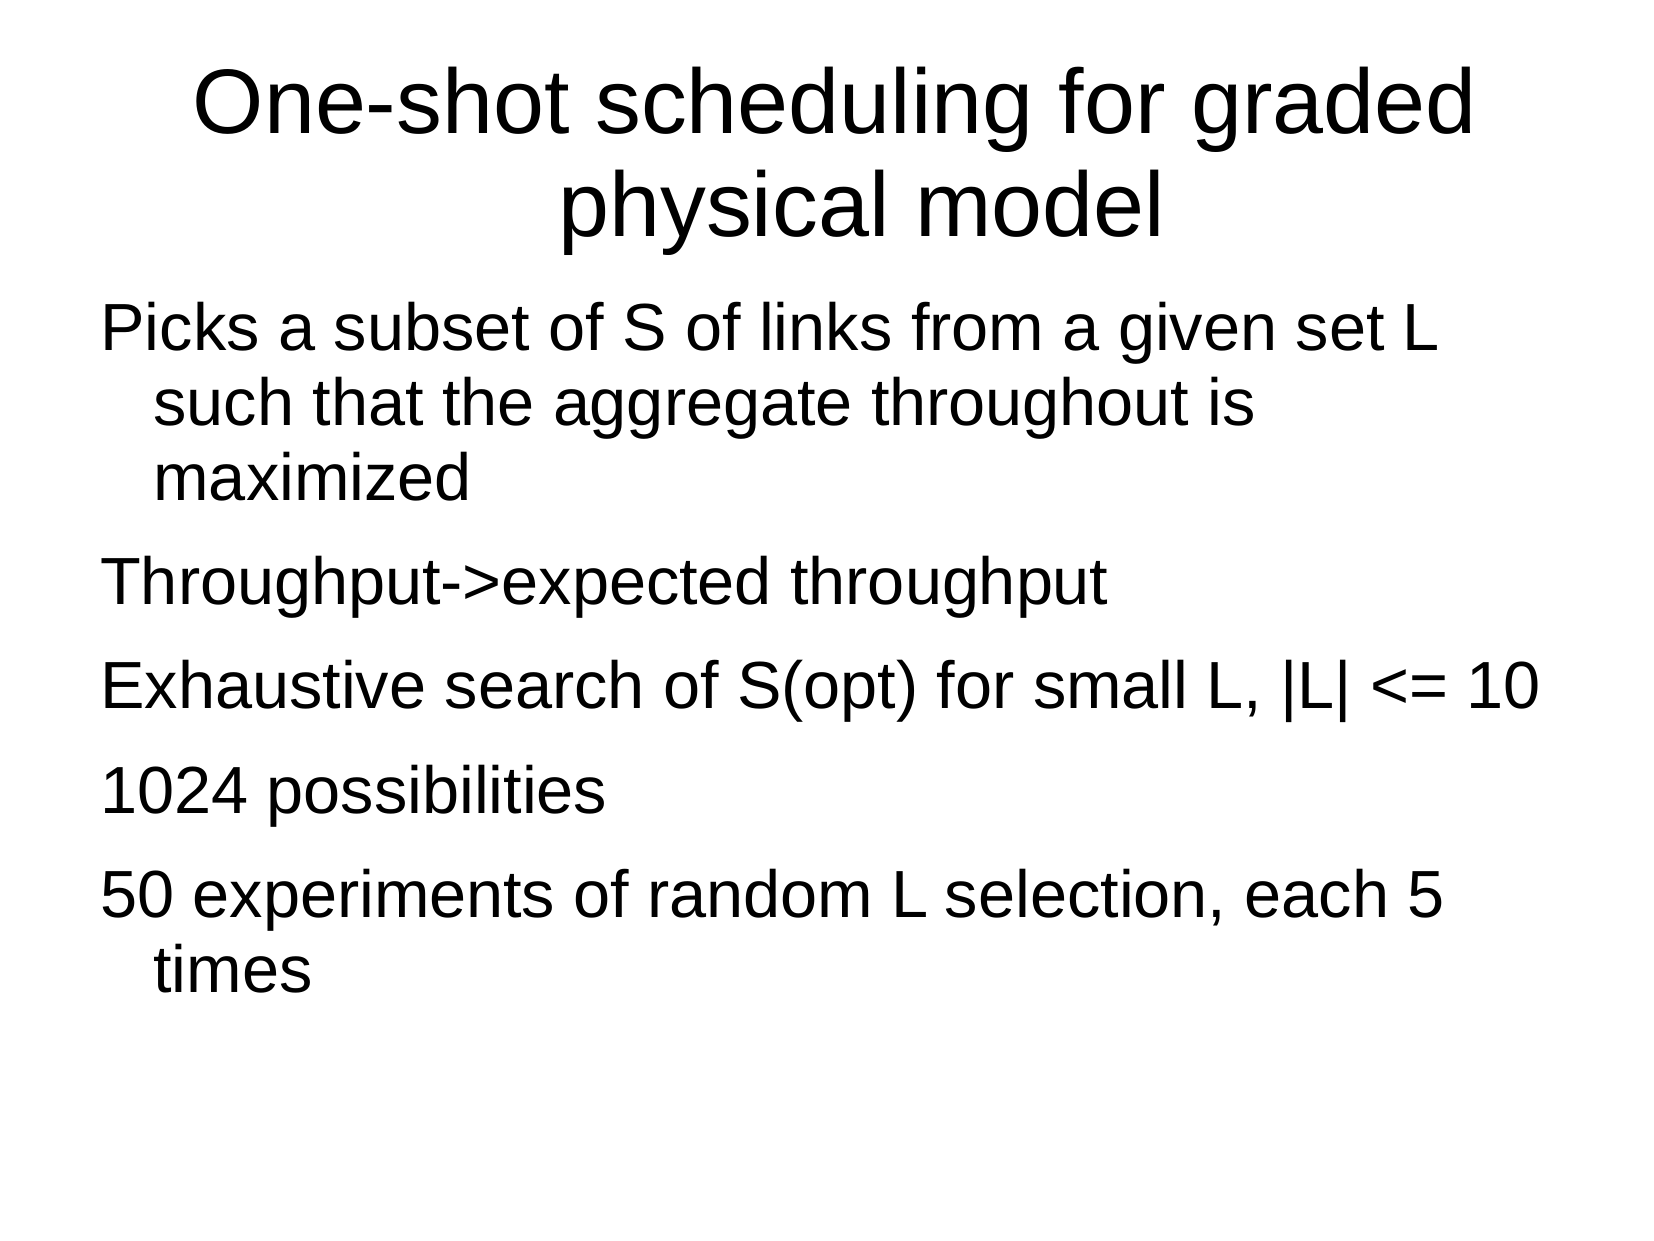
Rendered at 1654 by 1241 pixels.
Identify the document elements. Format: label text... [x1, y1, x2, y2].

title One-shot scheduling for graded physical model [82, 49, 1571, 257]
list Picks a subset of S of links from a given set L such that the aggregate throughout is maximized Throughput->expected throughput Exhaustive search of S(opt) for small L, |L| <= 10 1024 possibilities 50 experiments of random L selection, each 5 times [82, 290, 1571, 1109]
